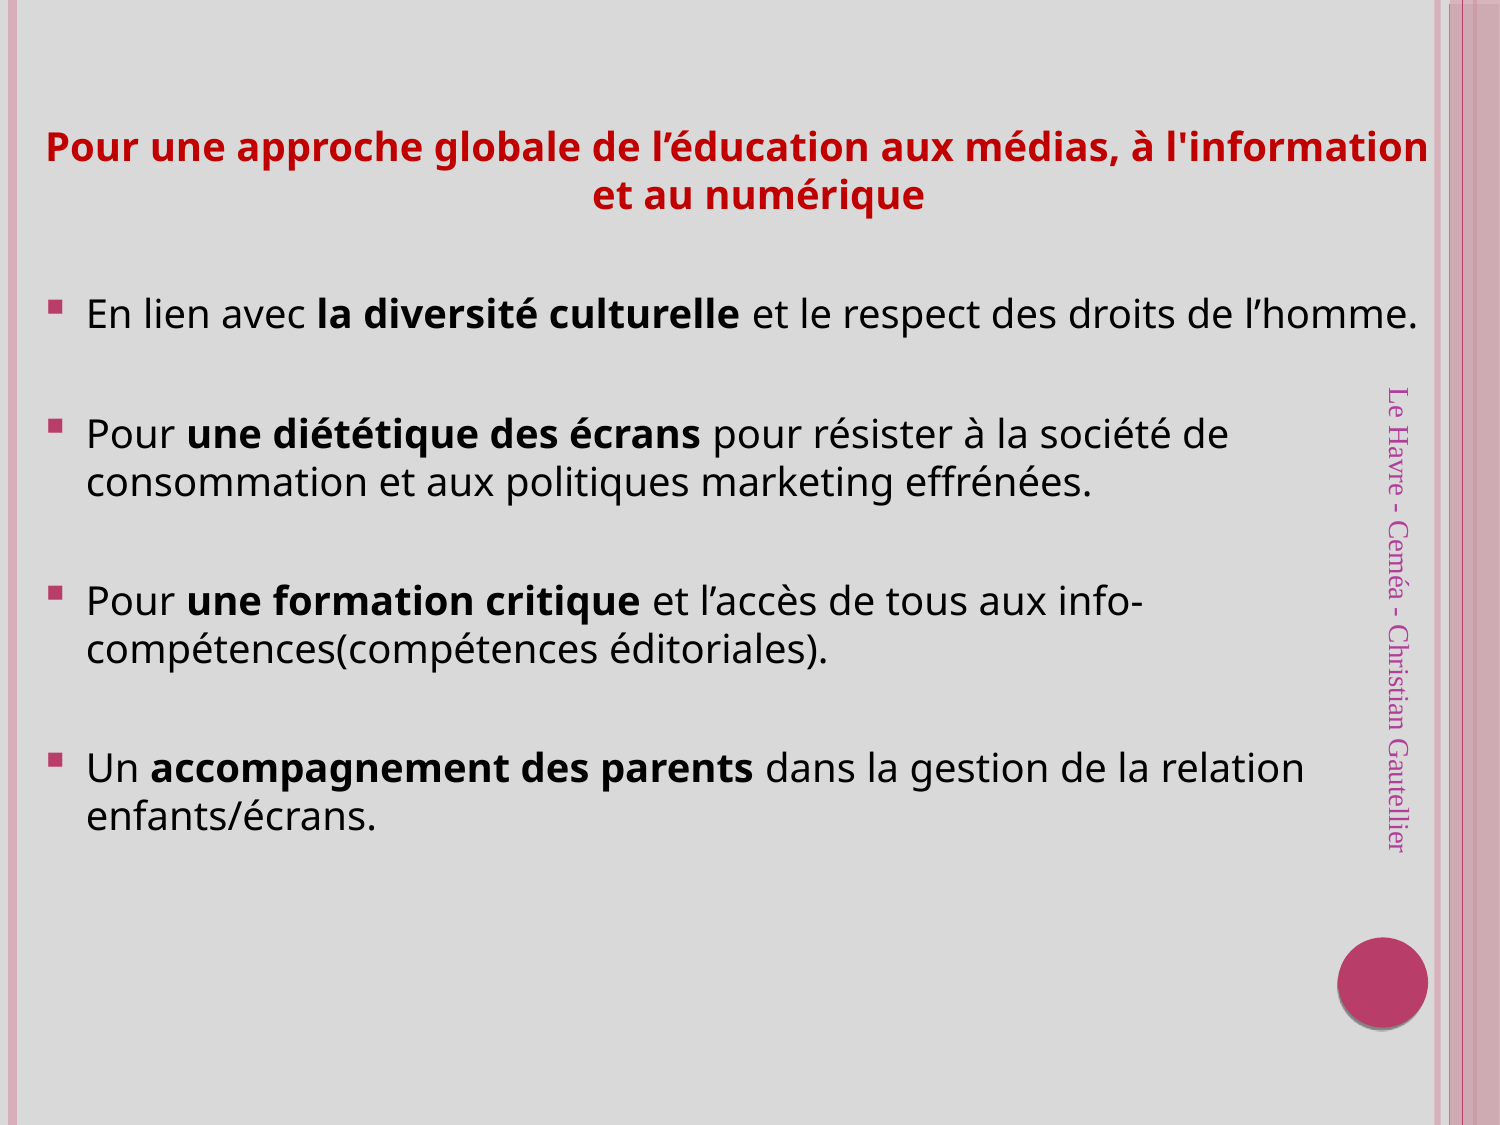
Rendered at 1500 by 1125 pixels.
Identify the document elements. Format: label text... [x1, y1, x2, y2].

footer Le Havre - Ceméa - Christian Gautellier [1379, 380, 1440, 906]
list Pour une approche globale de l’éducation aux médias, à l'information et au numérique En lien avec la diversité culturelle et le respect des droits de l’homme. Pour une diététique des écrans pour résister à la société de consommation et aux politiques marketing effrénées. Pour une formation critique et l’accès de tous aux info-compétences(compétences éditoriales). Un accompagnement des parents dans la gestion de la relation enfants/écrans. [29, 113, 1448, 882]
